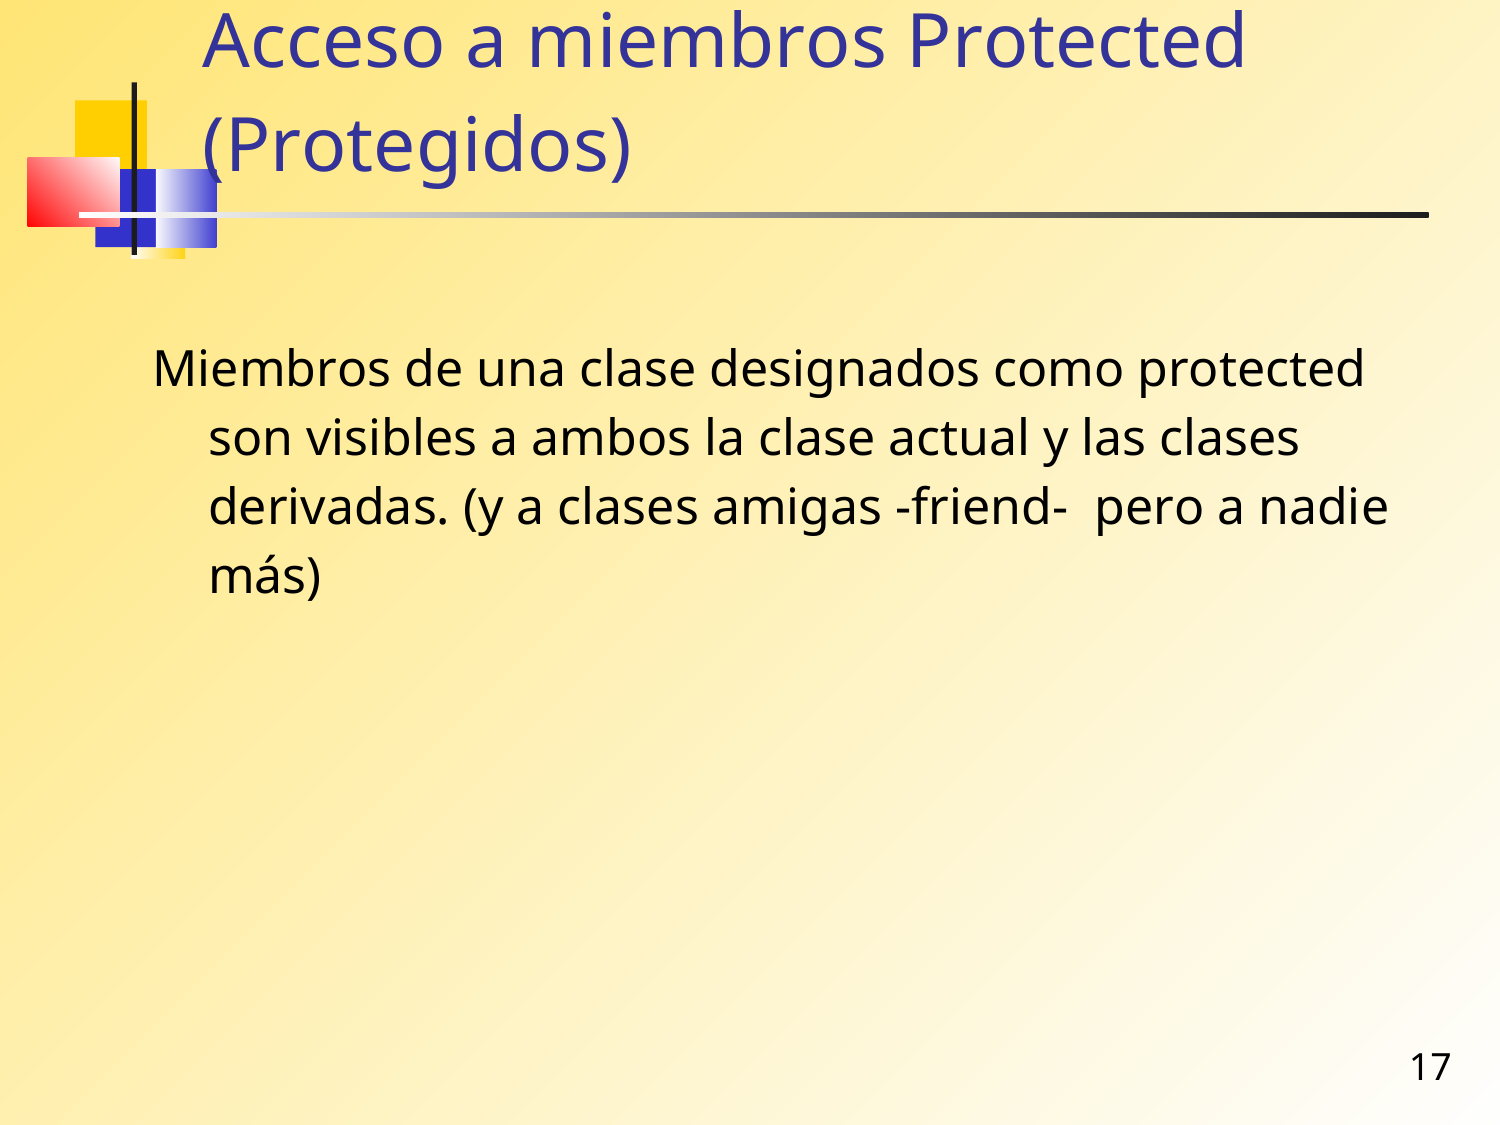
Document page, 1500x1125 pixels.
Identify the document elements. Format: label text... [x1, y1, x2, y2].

list Miembros de una clase designados como protected son visibles a ambos la clase actual y las clases derivadas. (y a clases amigas -friend- pero a nadie más)‏ [137, 324, 1463, 1013]
title Acceso a miembros Protected (Protegidos)‏ [187, 3, 1466, 201]
